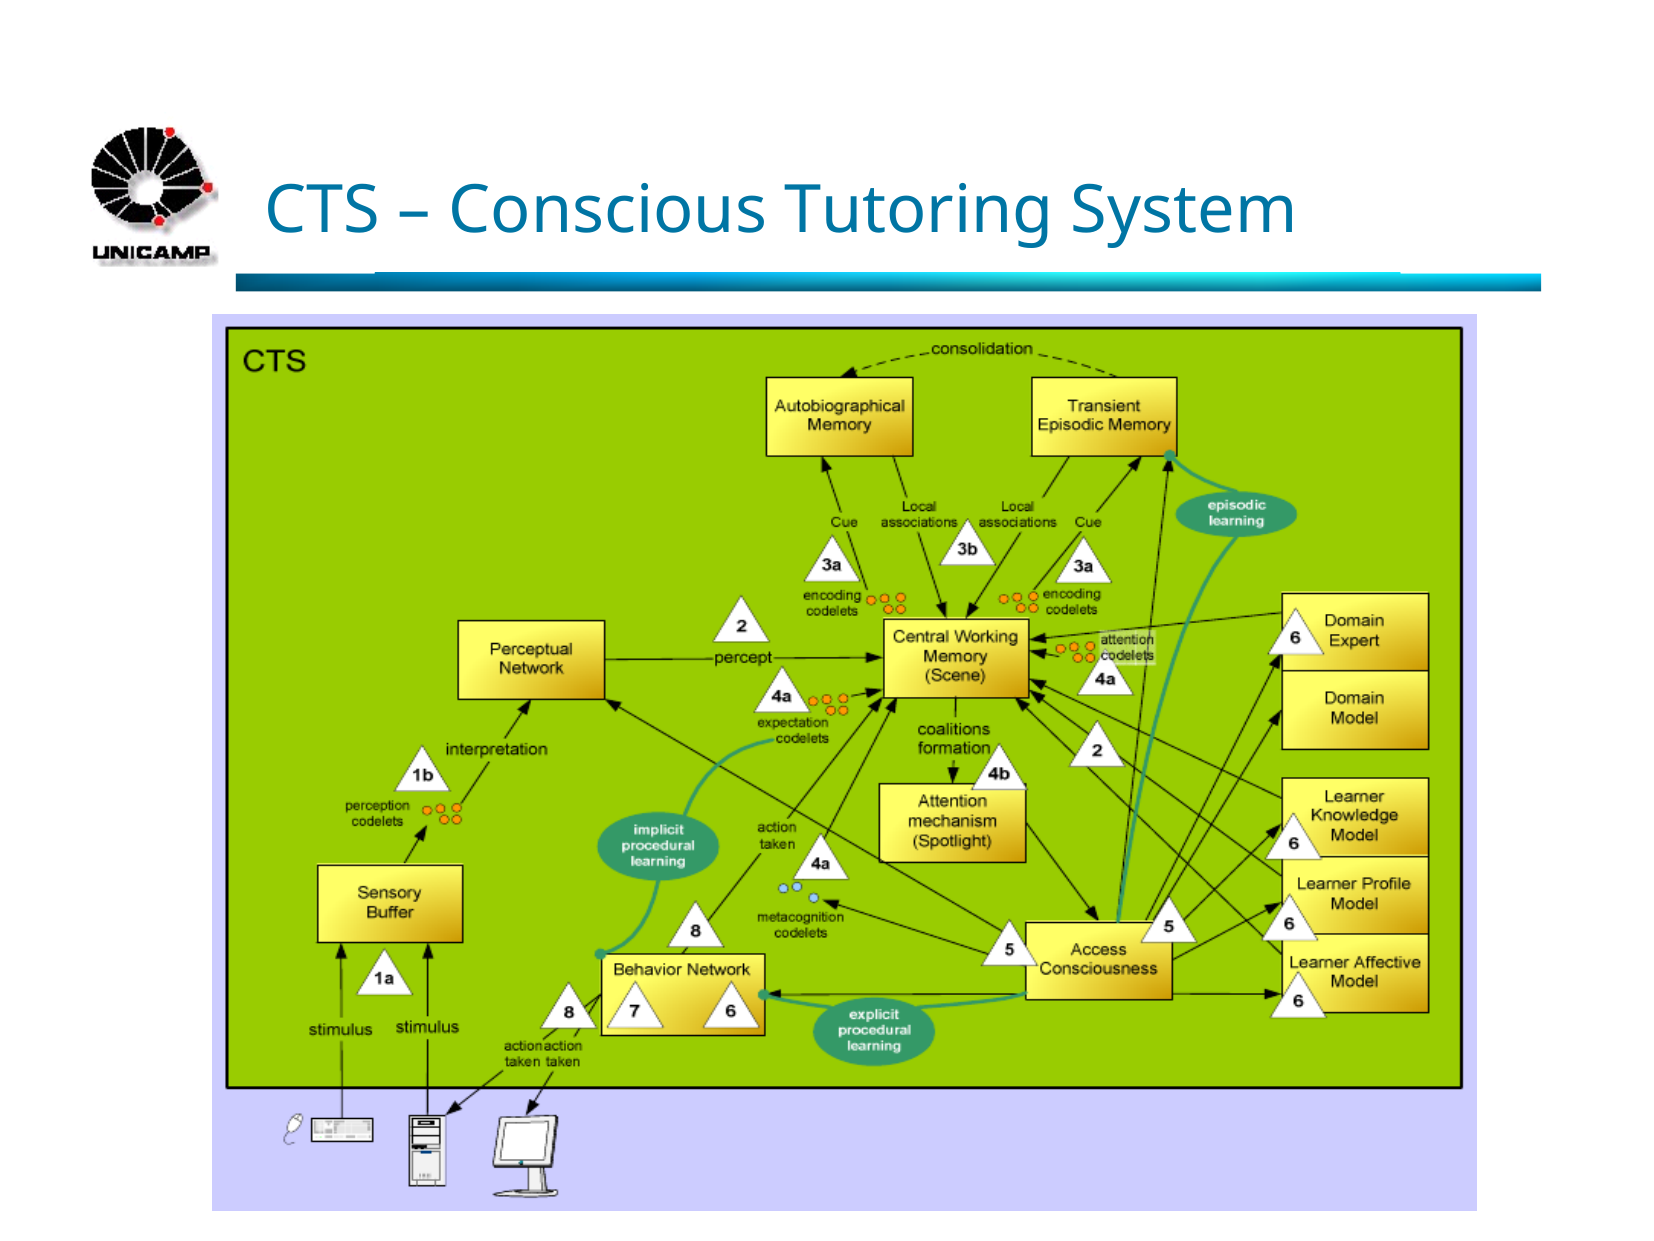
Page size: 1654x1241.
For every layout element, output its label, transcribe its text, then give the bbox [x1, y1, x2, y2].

picture [125, 272, 1654, 295]
title CTS – Conscious Tutoring System [264, 42, 1534, 250]
picture [212, 314, 1477, 1211]
